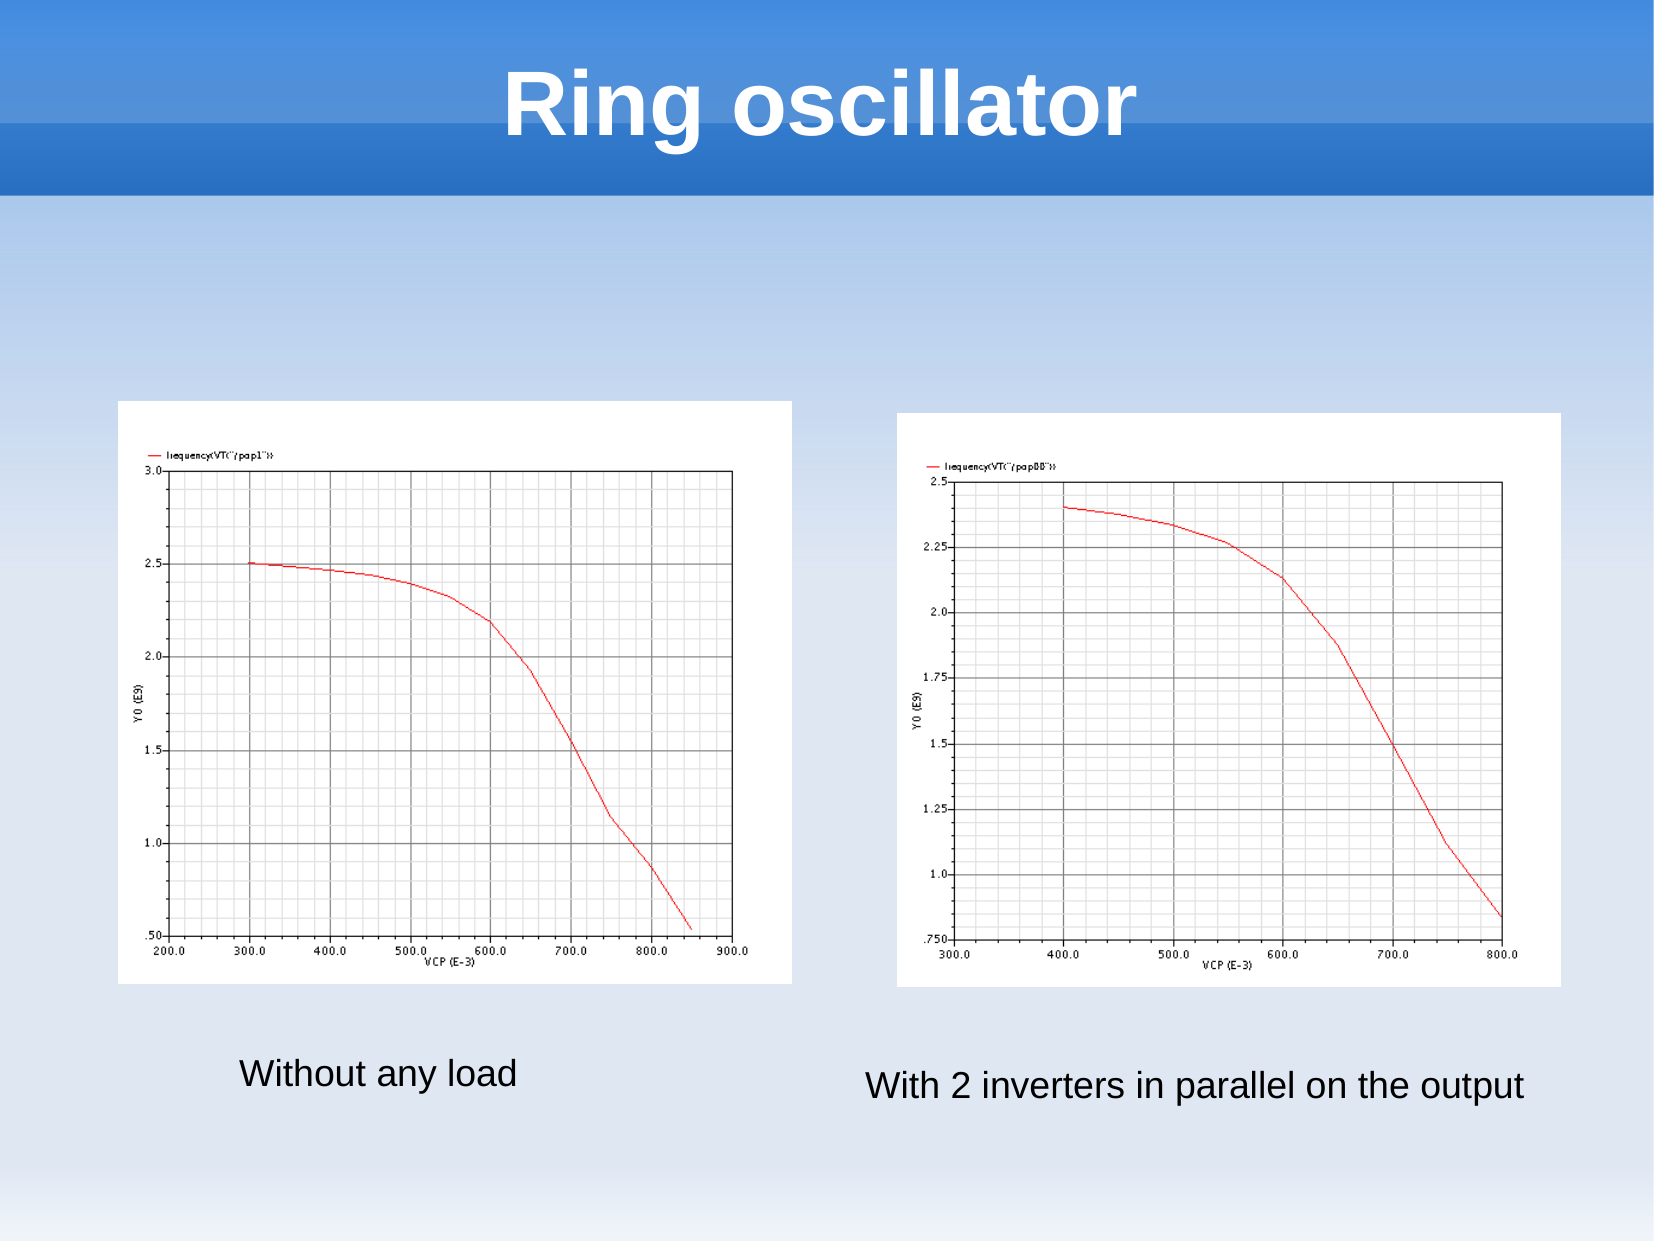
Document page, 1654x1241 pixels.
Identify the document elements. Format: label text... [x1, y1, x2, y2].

title Ring oscillator [76, 7, 1565, 200]
text_box Without any load [224, 1045, 533, 1103]
text_box With 2 inverters in parallel on the output [850, 1057, 1540, 1114]
picture [0, 0, 1654, 1241]
